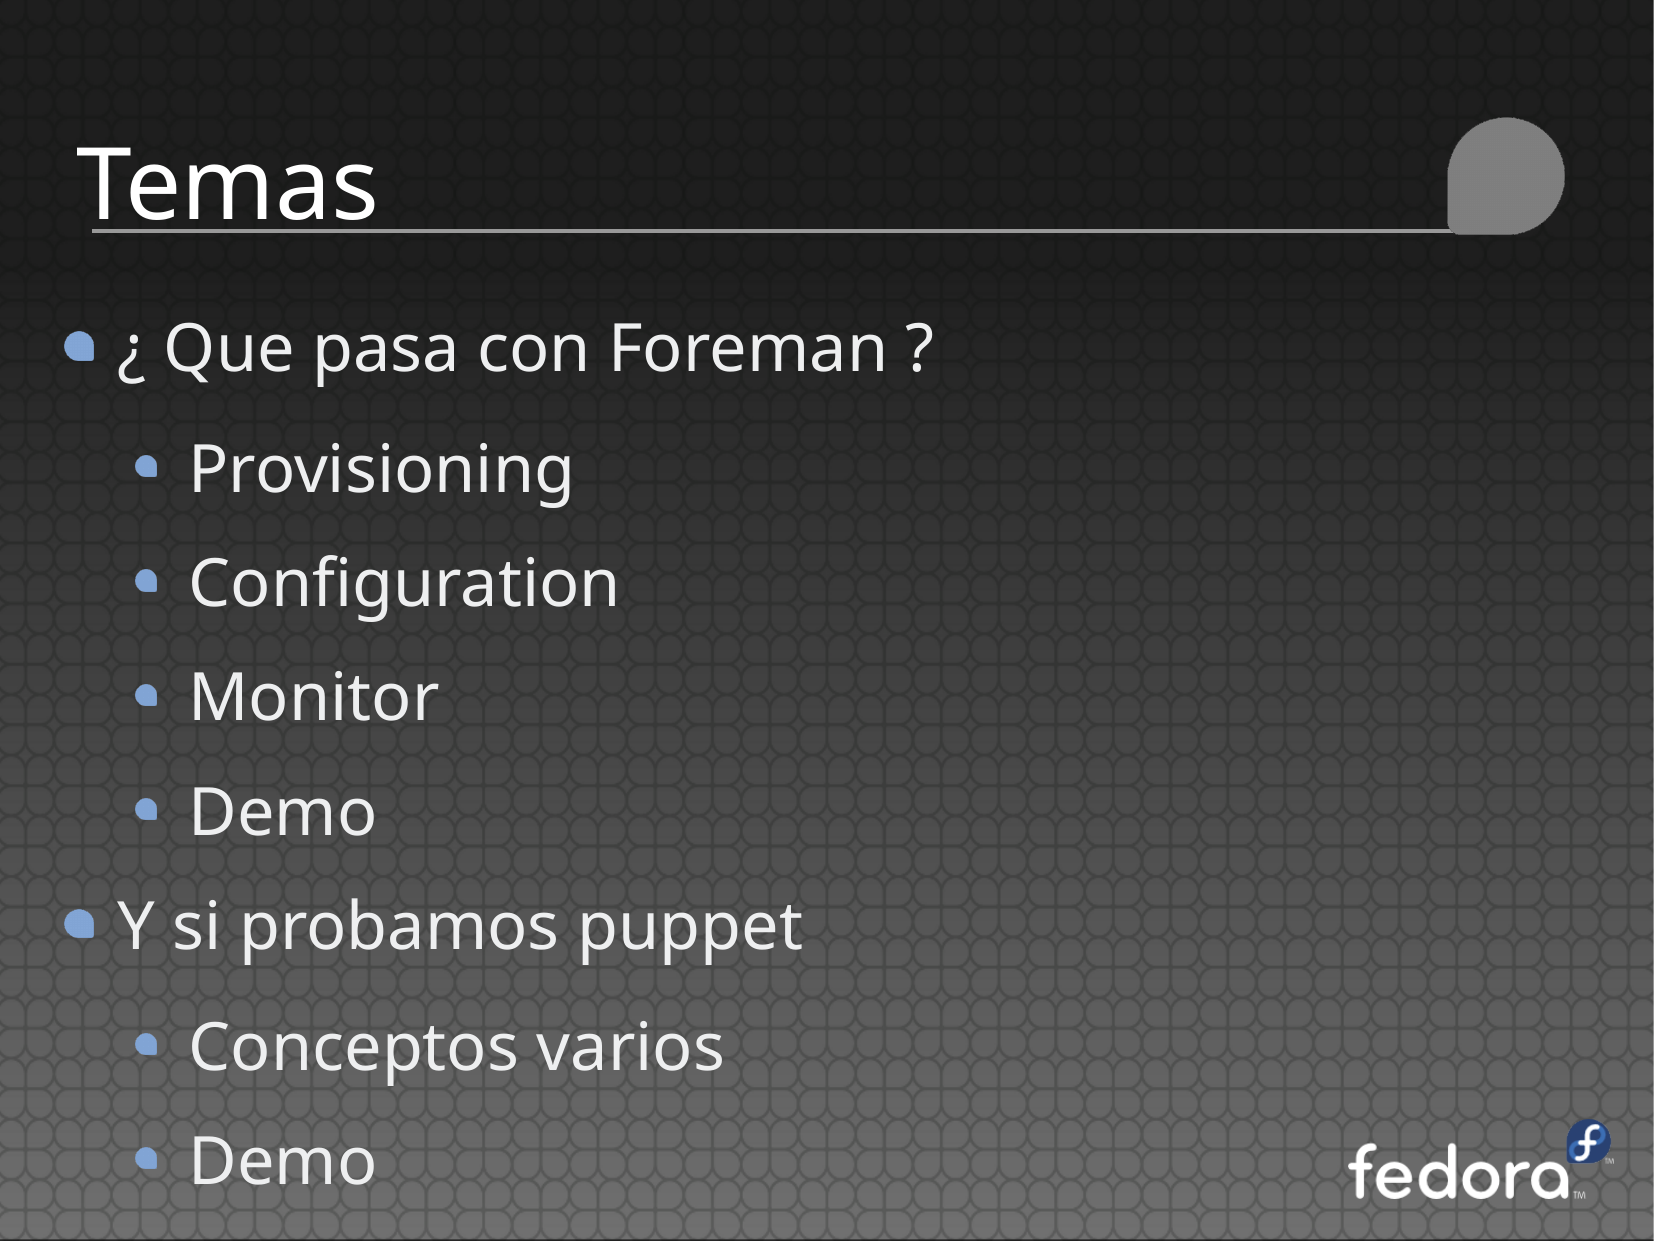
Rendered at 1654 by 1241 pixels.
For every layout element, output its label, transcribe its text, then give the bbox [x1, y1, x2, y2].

title Temas [76, 112, 1566, 249]
picture [0, 0, 1654, 1241]
list ¿ Que pasa con Foreman ? Provisioning Configuration Monitor Demo Y si probamos puppet Conceptos varios Demo [46, 300, 1536, 1202]
